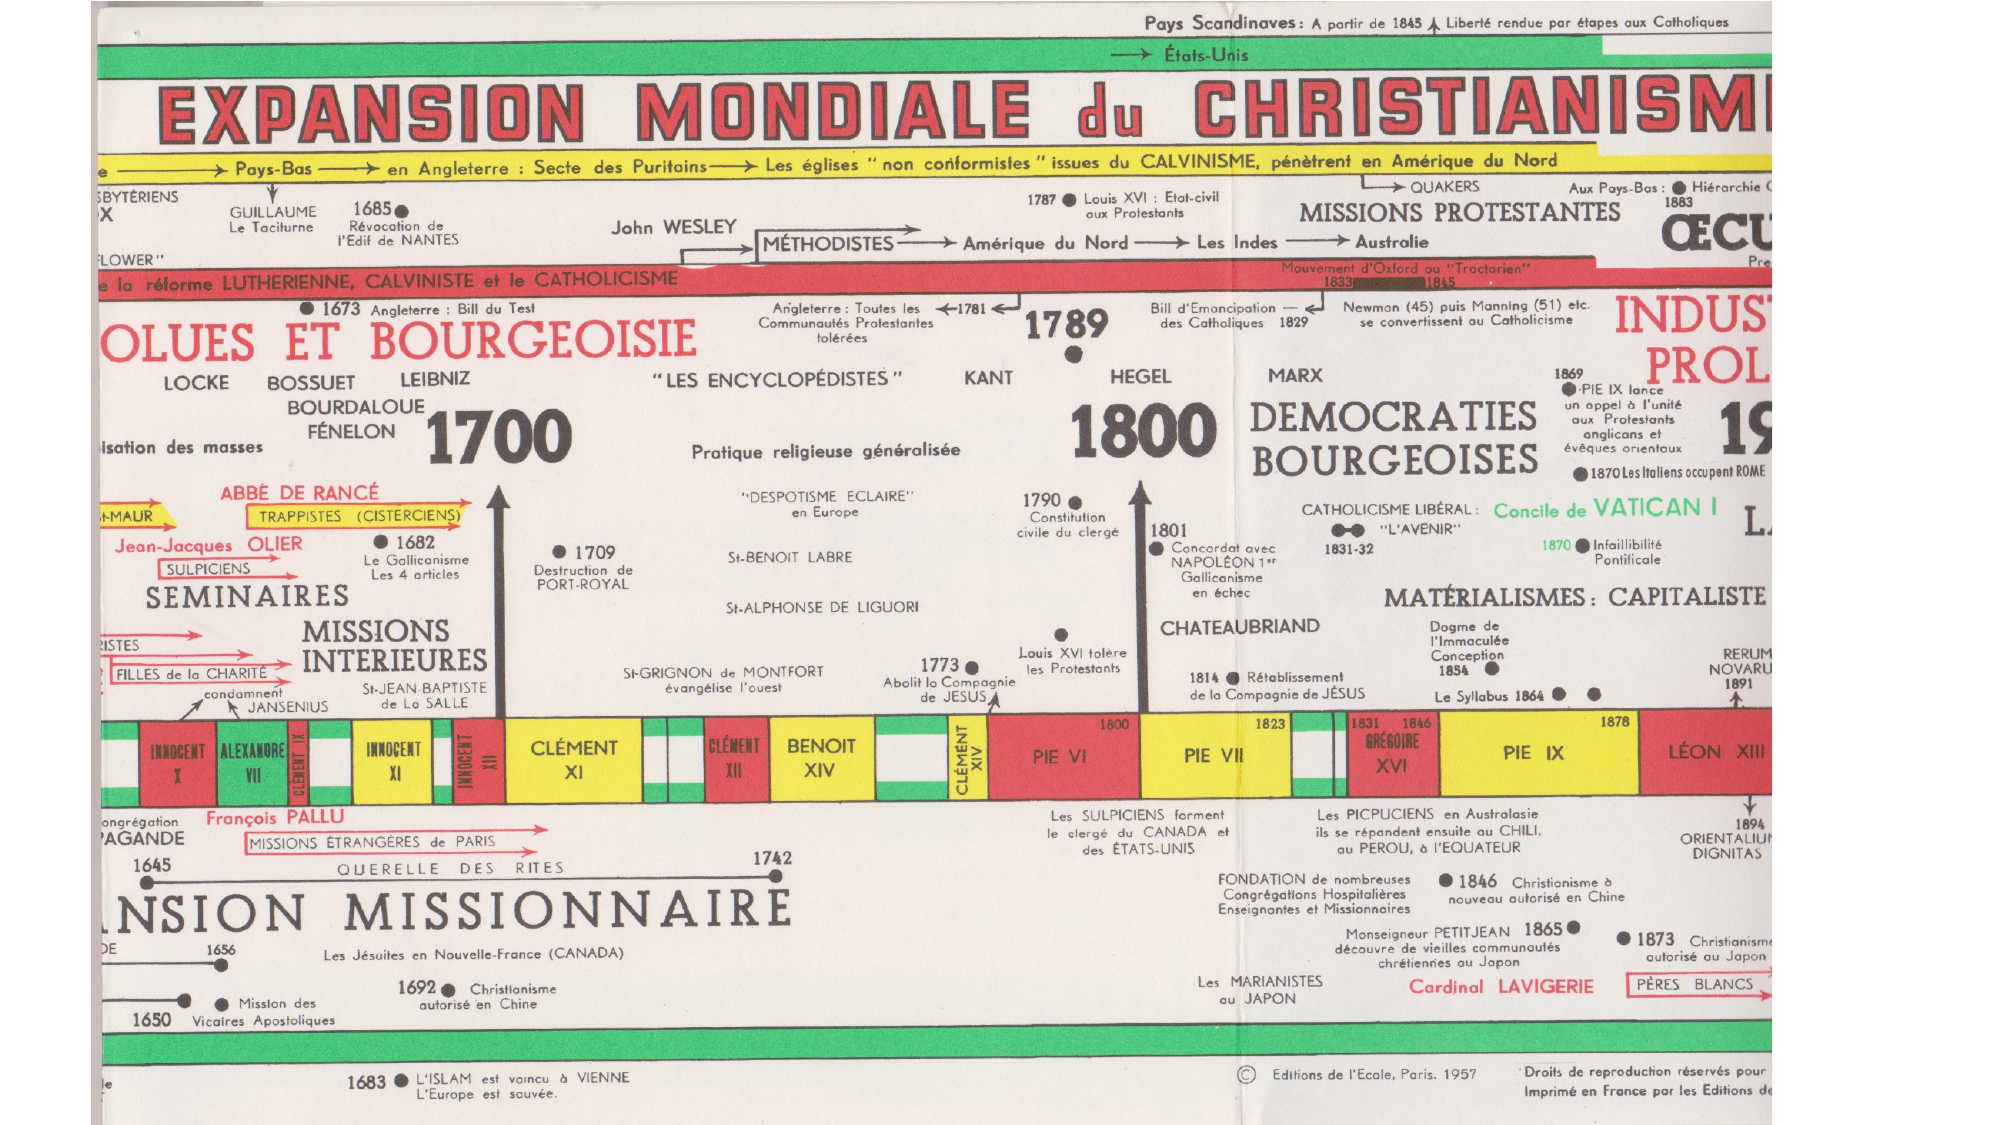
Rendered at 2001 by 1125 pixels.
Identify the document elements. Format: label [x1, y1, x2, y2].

picture [91, 1, 1773, 1125]
